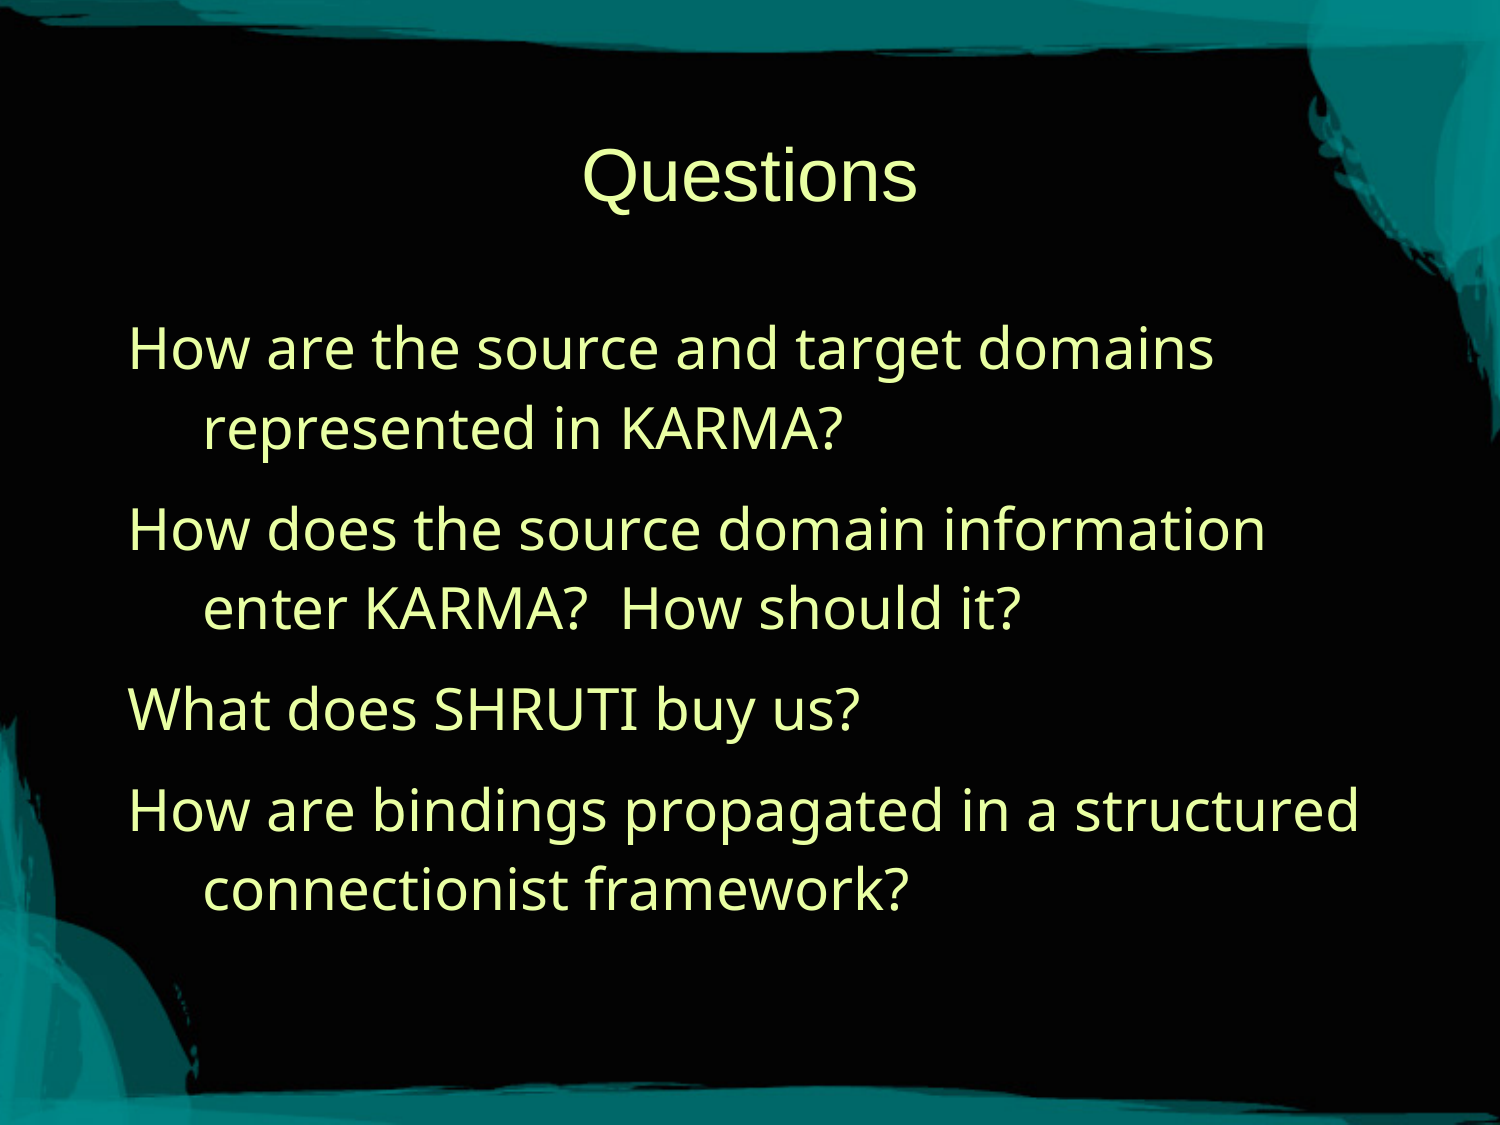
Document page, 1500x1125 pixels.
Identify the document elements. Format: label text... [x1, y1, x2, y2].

picture [0, 0, 1500, 1125]
list How are the source and target domains represented in KARMA? How does the source domain information enter KARMA? How should it? What does SHRUTI buy us? How are bindings propagated in a structured connectionist framework? [112, 299, 1388, 1000]
title Questions [112, 87, 1388, 263]
